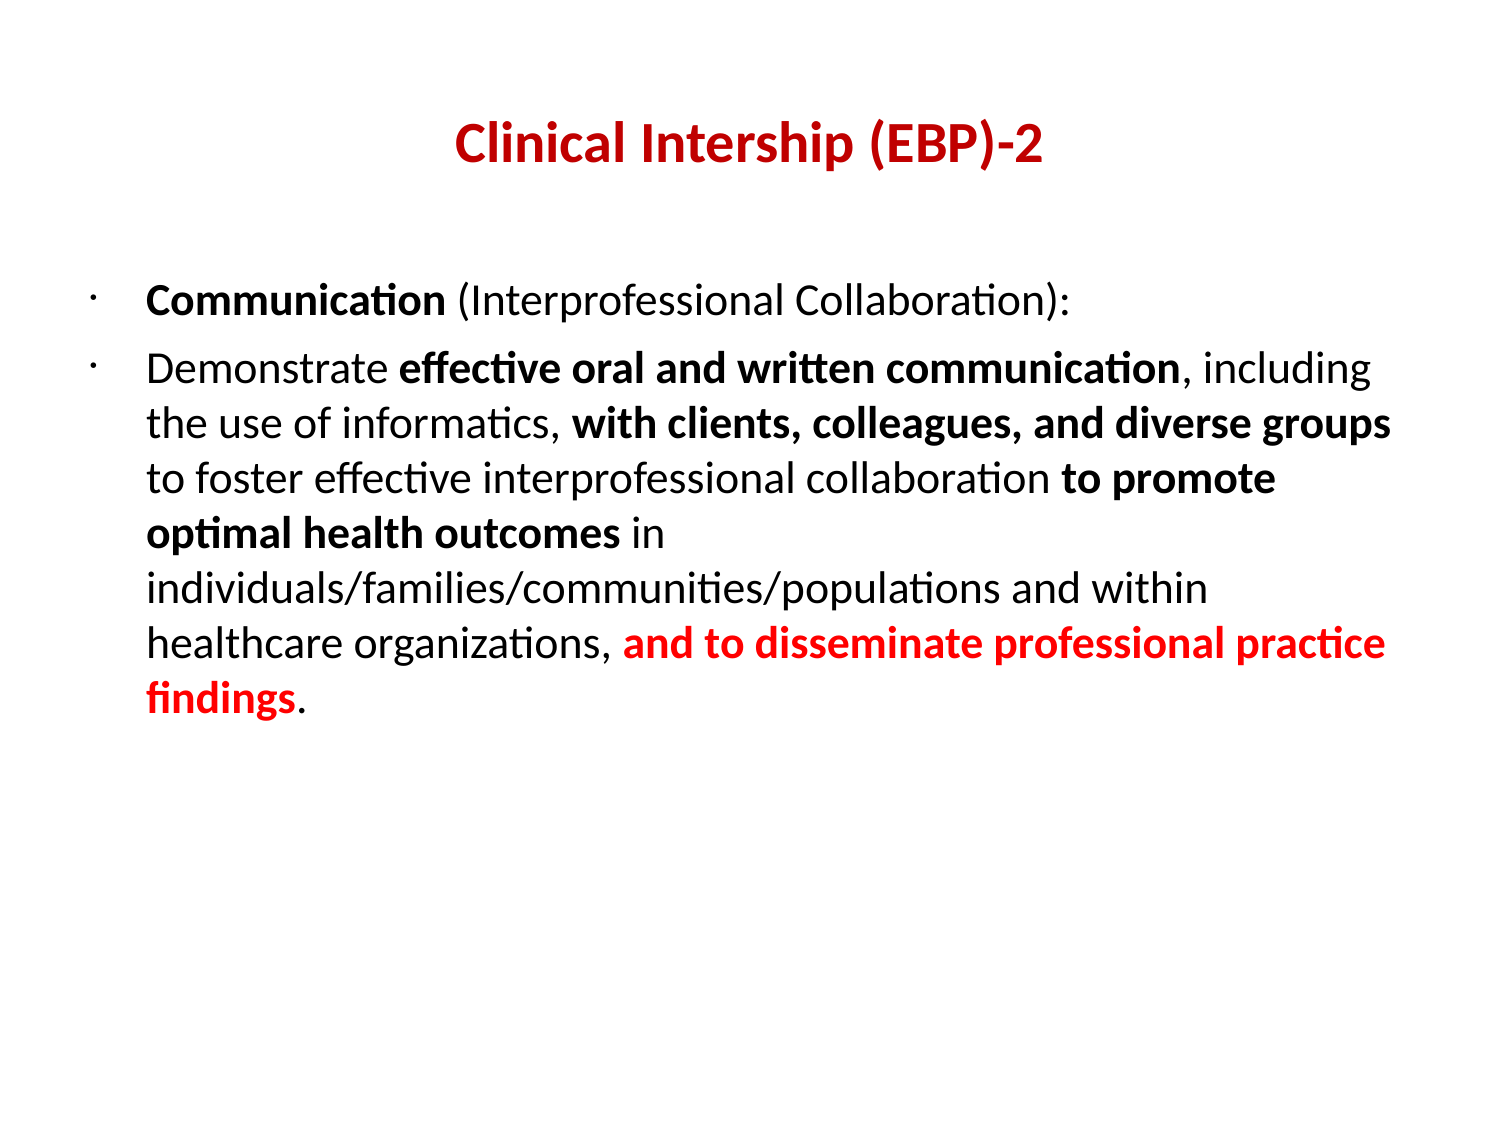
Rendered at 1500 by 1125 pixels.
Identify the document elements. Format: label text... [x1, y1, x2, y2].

title Clinical Intership (EBP)-2 [75, 45, 1425, 233]
list Communication (Interprofessional Collaboration): Demonstrate effective oral and written communication, including the use of informatics, with clients, colleagues, and diverse groups to foster effective interprofessional collaboration to promote optimal health outcomes in individuals/families/communities/populations and within healthcare organizations, and to disseminate professional practice findings. [75, 262, 1425, 1005]
